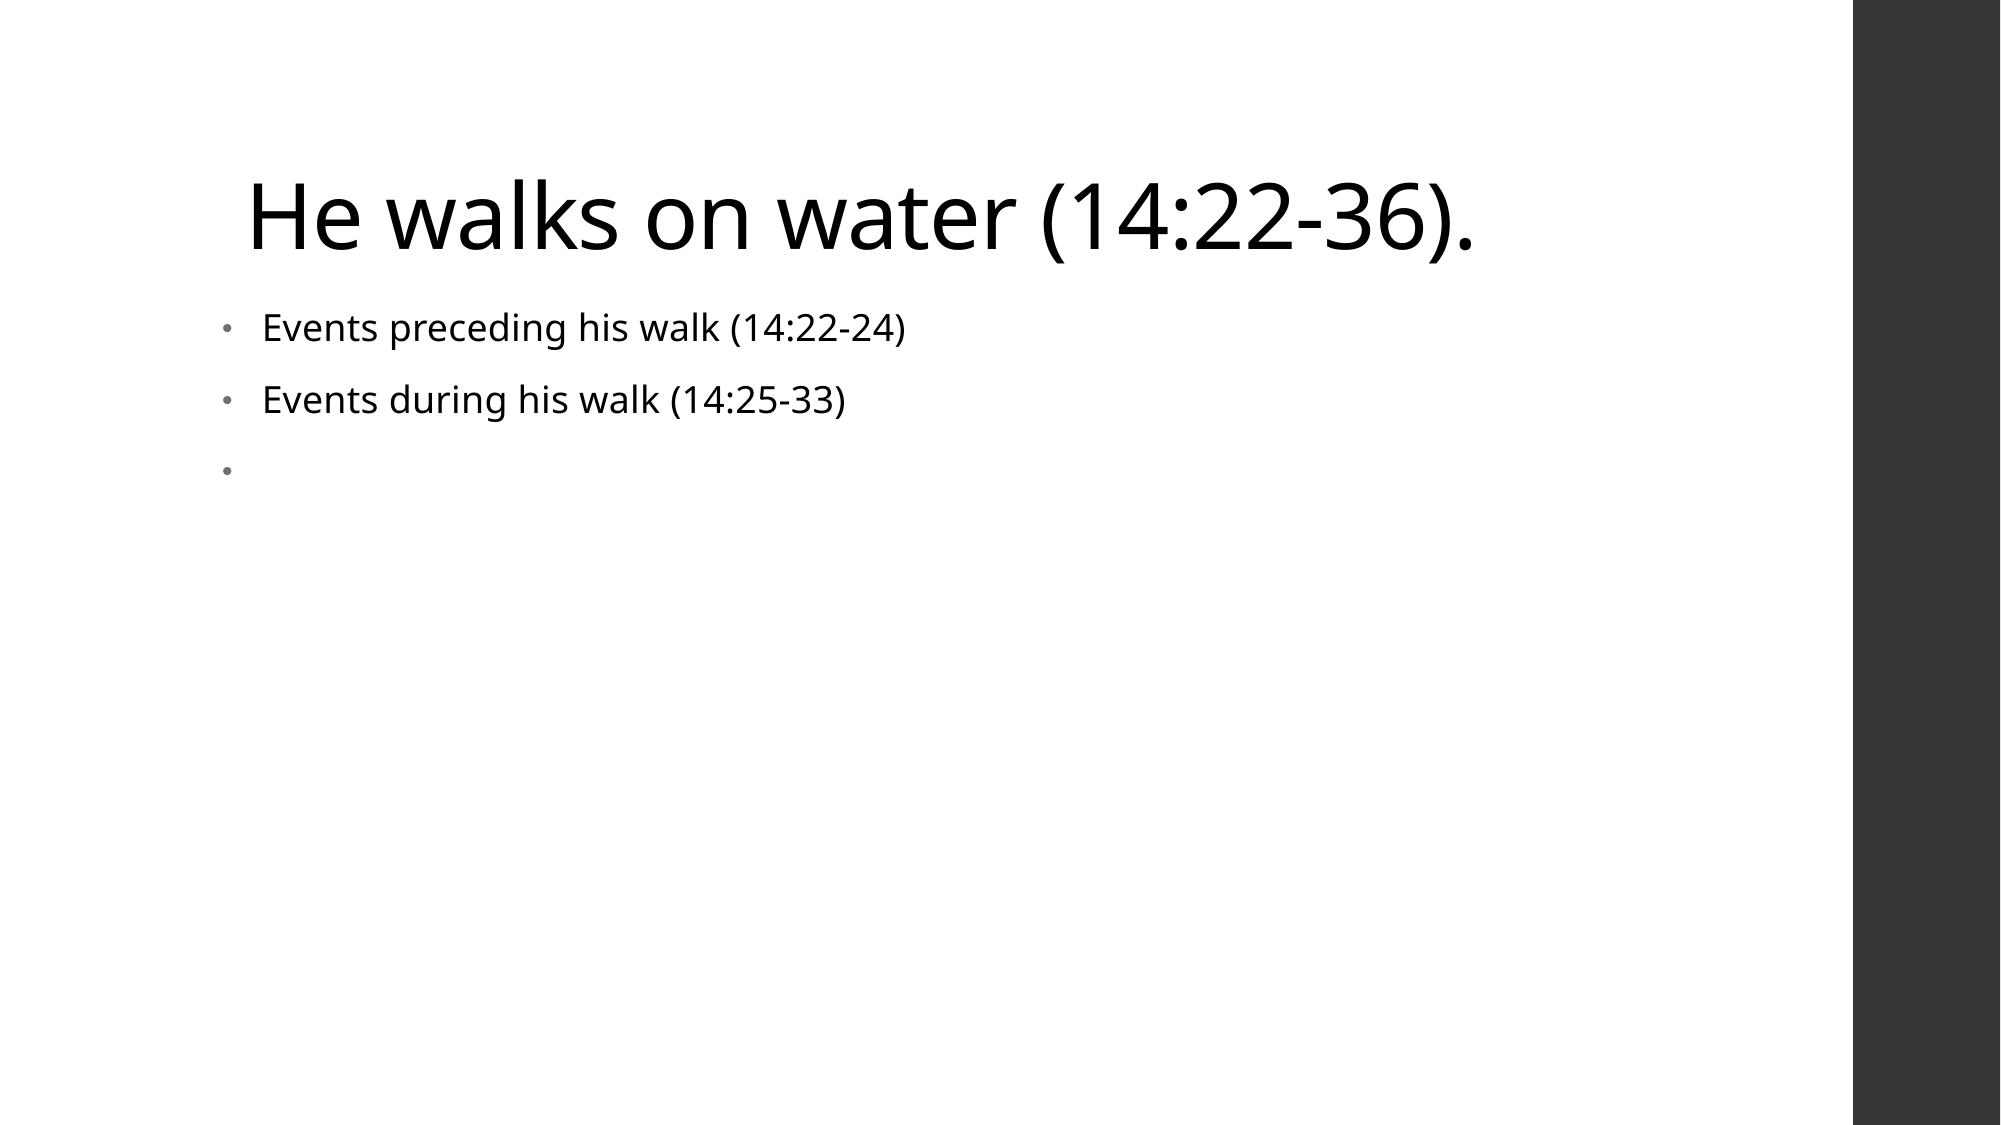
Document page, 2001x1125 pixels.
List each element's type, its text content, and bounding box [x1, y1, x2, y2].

title He walks on water (14:22-36). [206, 60, 1797, 278]
list Events preceding his walk (14:22-24) Events during his walk (14:25-33) [206, 299, 1617, 1014]
